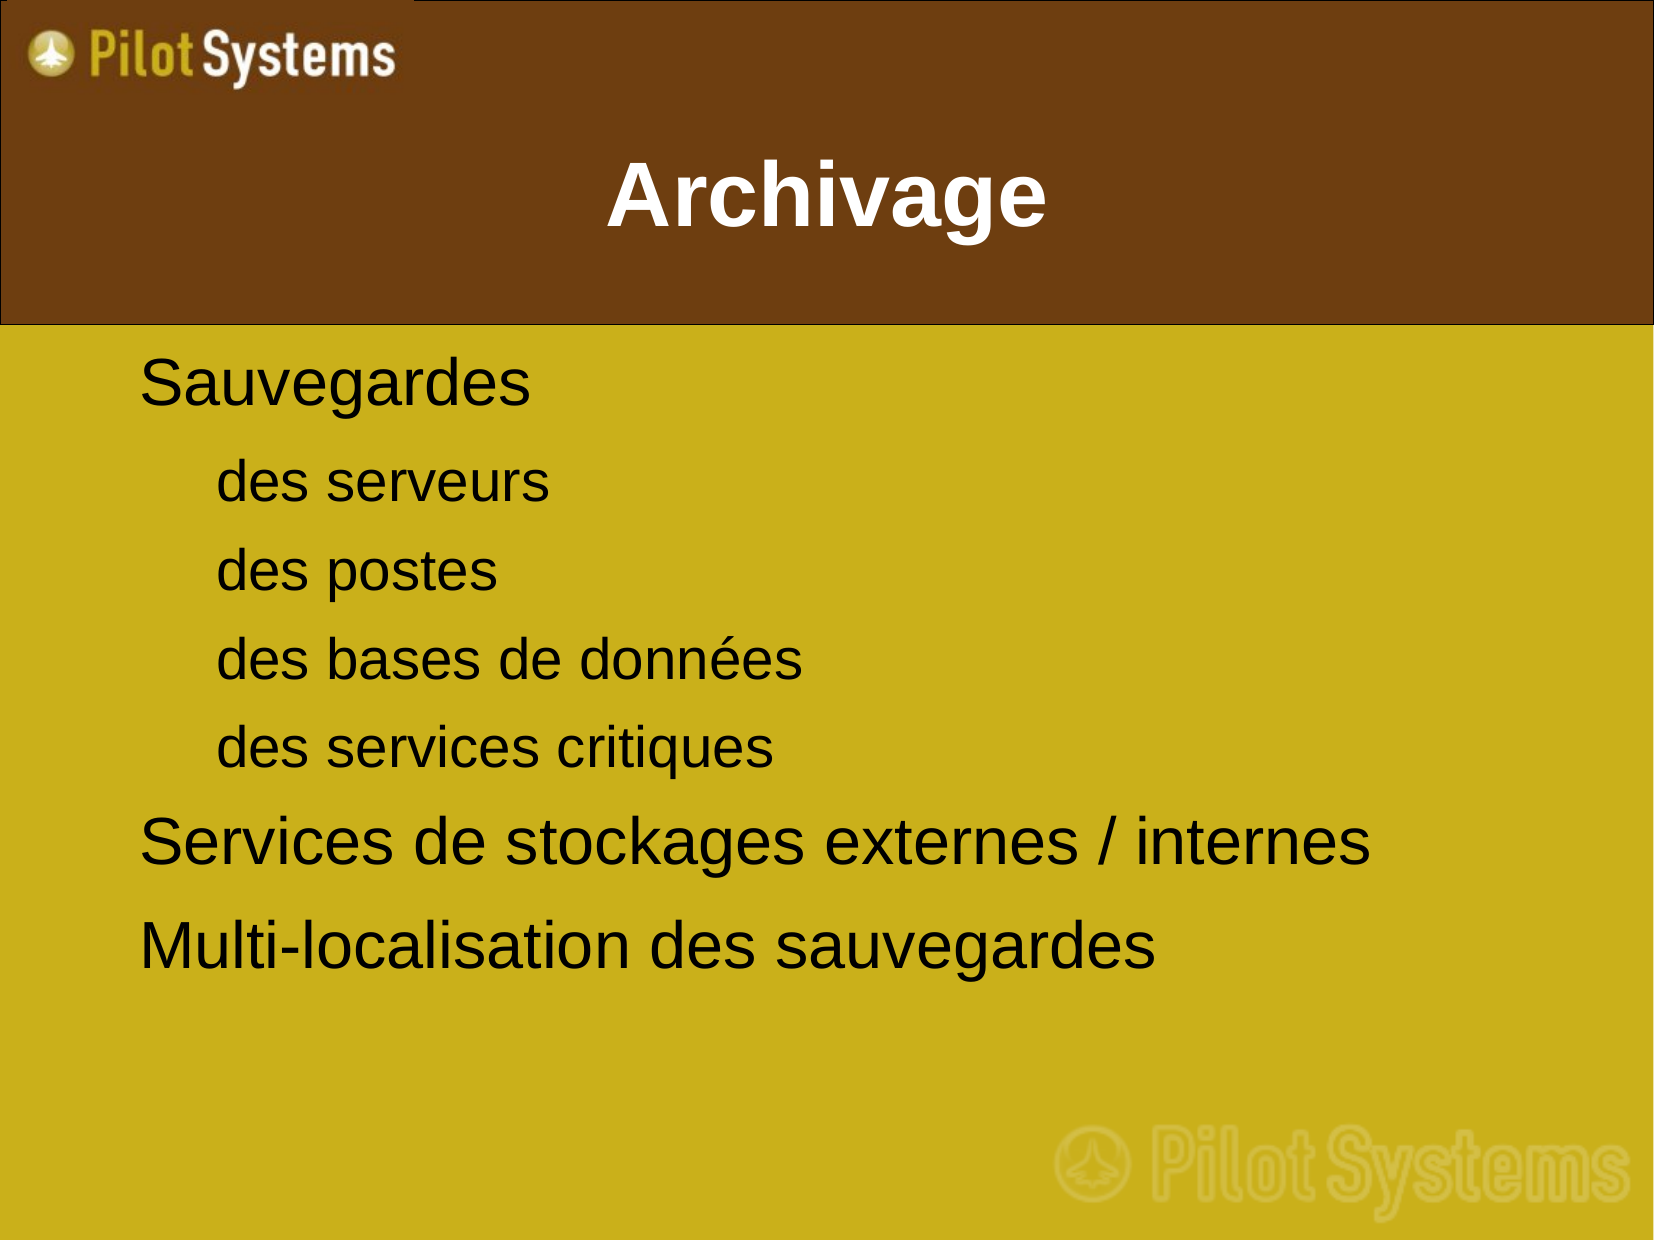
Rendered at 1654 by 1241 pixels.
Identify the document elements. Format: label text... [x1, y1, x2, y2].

list Sauvegardes des serveurs des postes des bases de données des services critiques Services de stockages externes / internes Multi-localisation des sauvegardes [121, 344, 1534, 1211]
picture [1051, 1114, 1642, 1235]
title Archivage [121, 91, 1534, 299]
picture [7, 0, 414, 115]
